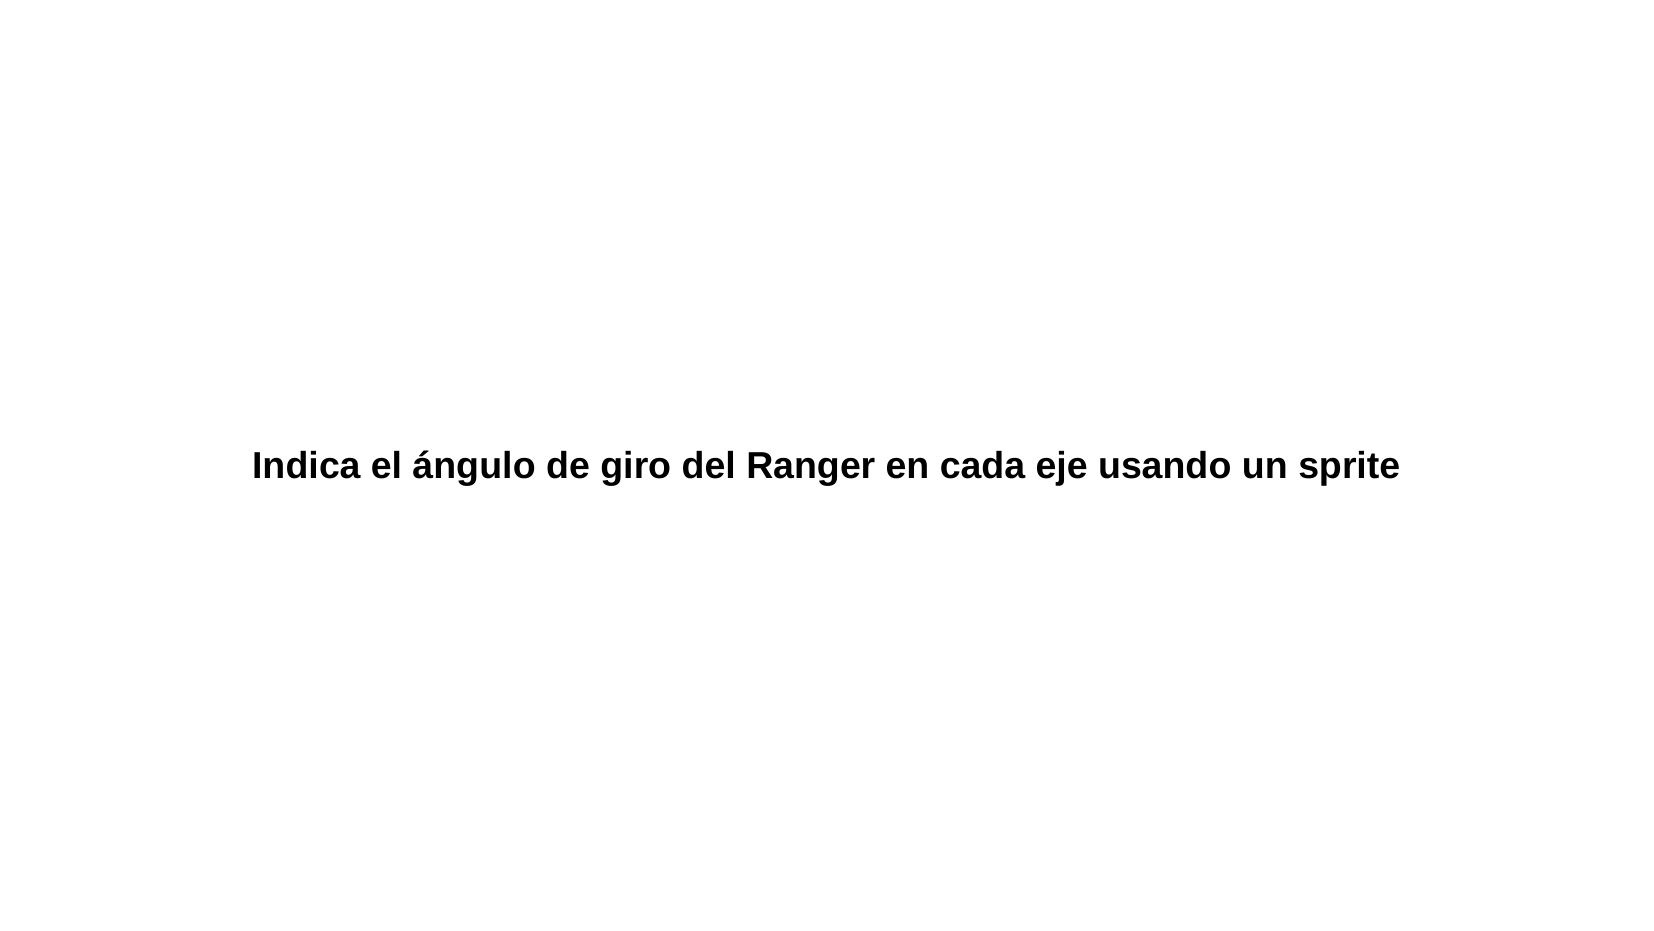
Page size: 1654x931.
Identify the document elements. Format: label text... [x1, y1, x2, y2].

text_box Indica el ángulo de giro del Ranger en cada eje usando un sprite [237, 436, 1417, 494]
